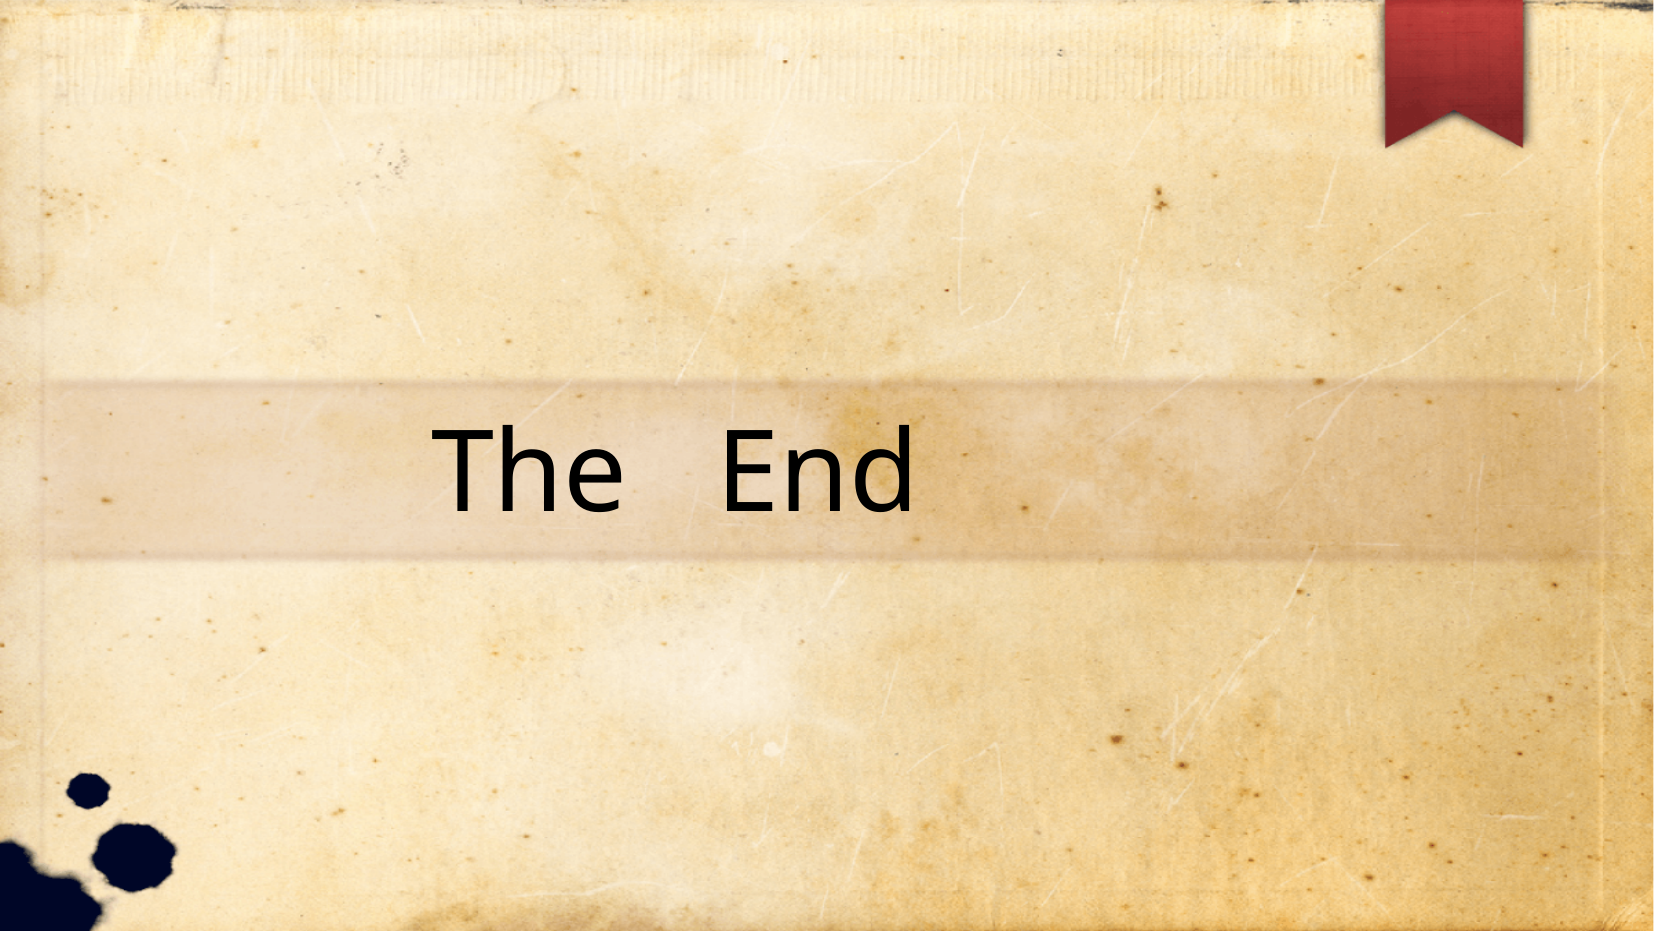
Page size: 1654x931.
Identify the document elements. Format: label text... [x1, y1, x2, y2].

title The End [431, 389, 1530, 546]
picture [0, 0, 1654, 931]
